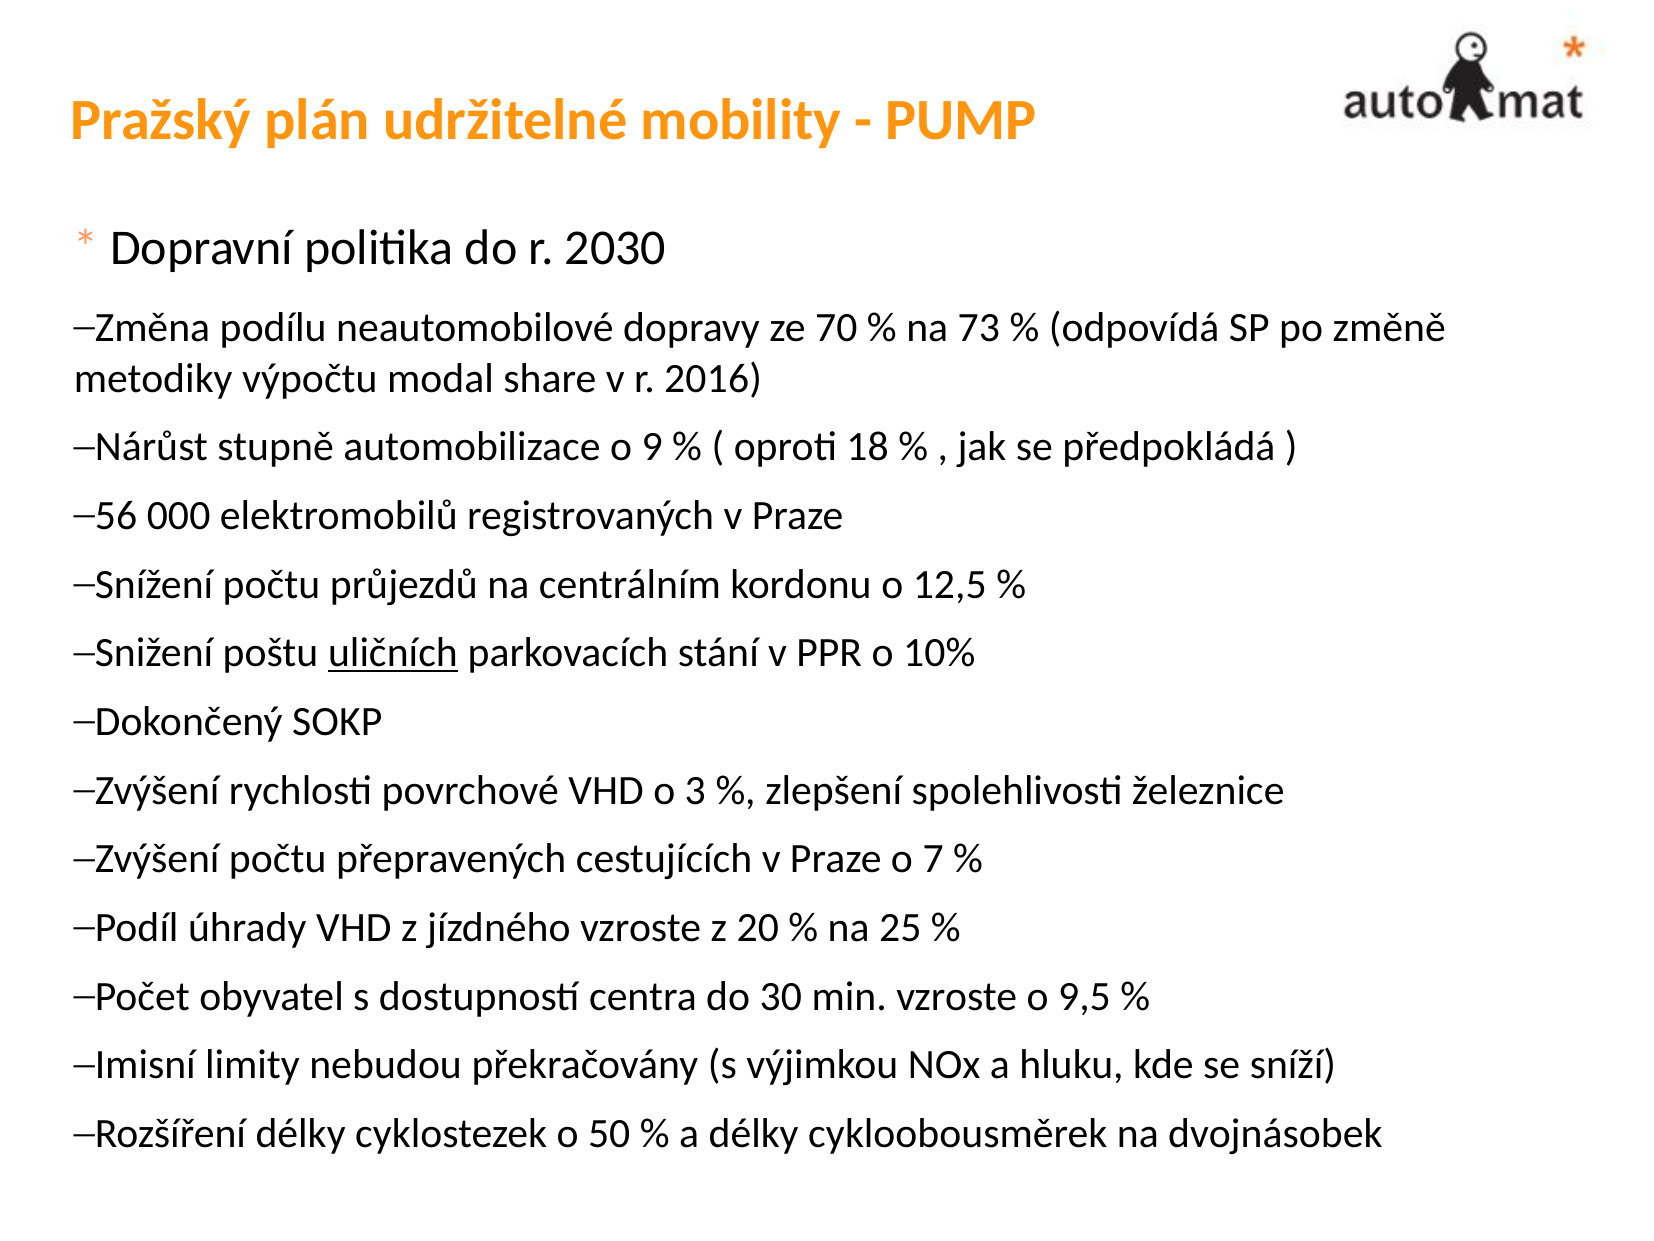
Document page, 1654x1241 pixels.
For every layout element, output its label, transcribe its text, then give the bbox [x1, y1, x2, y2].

text_box Pražský plán udržitelné mobility - PUMP [70, 82, 1536, 206]
text_box * Dopravní politika do r. 2030 Změna podílu neautomobilové dopravy ze 70 % na 73 % (odpovídá SP po změně metodiky výpočtu modal share v r. 2016) Nárůst stupně automobilizace o 9 % ( oproti 18 % , jak se předpokládá ) 56 000 elektromobilů registrovaných v Praze Snížení počtu průjezdů na centrálním kordonu o 12,5 % Snižení poštu uličních parkovacích stání v PPR o 10% Dokončený SOKP Zvýšení rychlosti povrchové VHD o 3 %, zlepšení spolehlivosti železnice Zvýšení počtu přepravených cestujících v Praze o 7 % Podíl úhrady VHD z jízdného vzroste z 20 % na 25 % Počet obyvatel s dostupností centra do 30 min. vzroste o 9,5 % Imisní limity nebudou překračovány (s výjimkou NOx a hluku, kde se sníží) Rozšíření délky cyklostezek o 50 % a délky cykloobousměrek na dvojnásobek [59, 206, 1571, 1181]
picture [1300, 0, 1636, 151]
